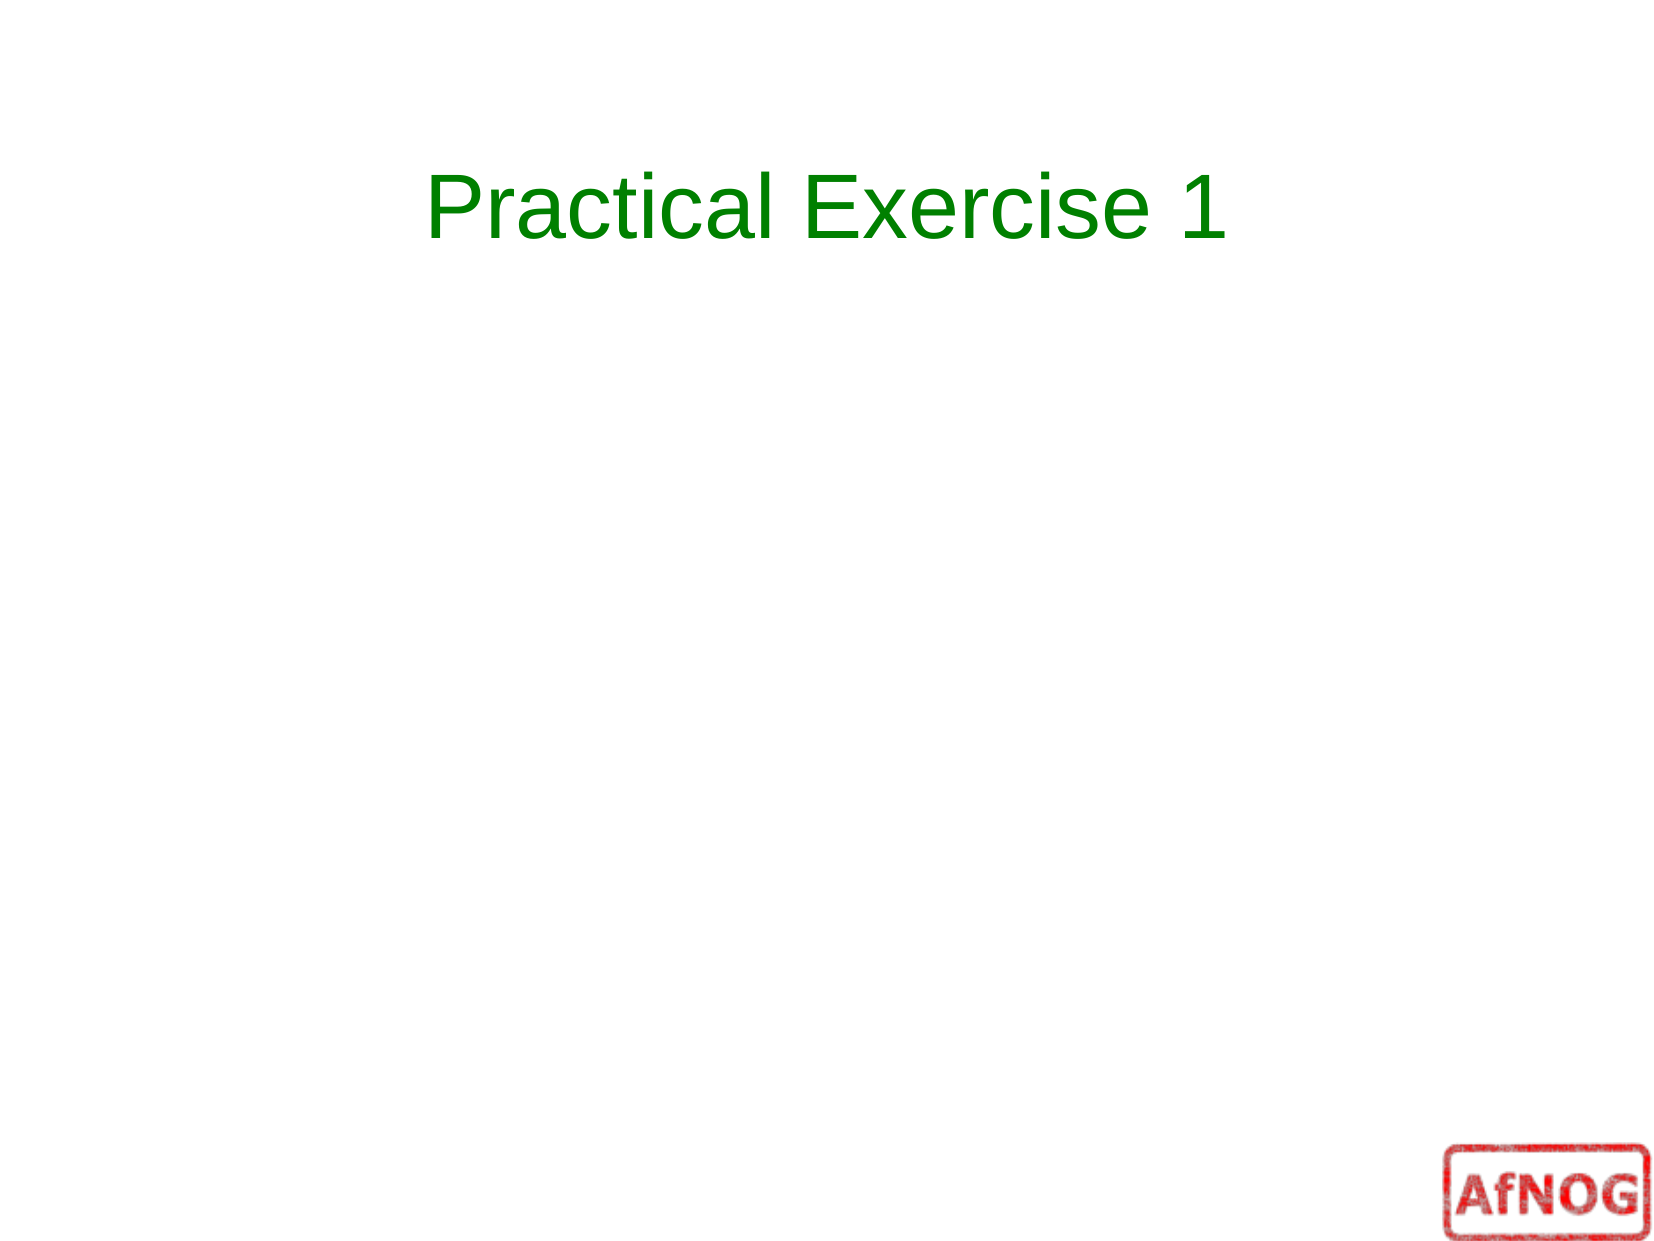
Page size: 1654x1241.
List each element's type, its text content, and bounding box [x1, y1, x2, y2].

picture [1441, 1141, 1654, 1241]
title Practical Exercise 1 [121, 102, 1534, 310]
